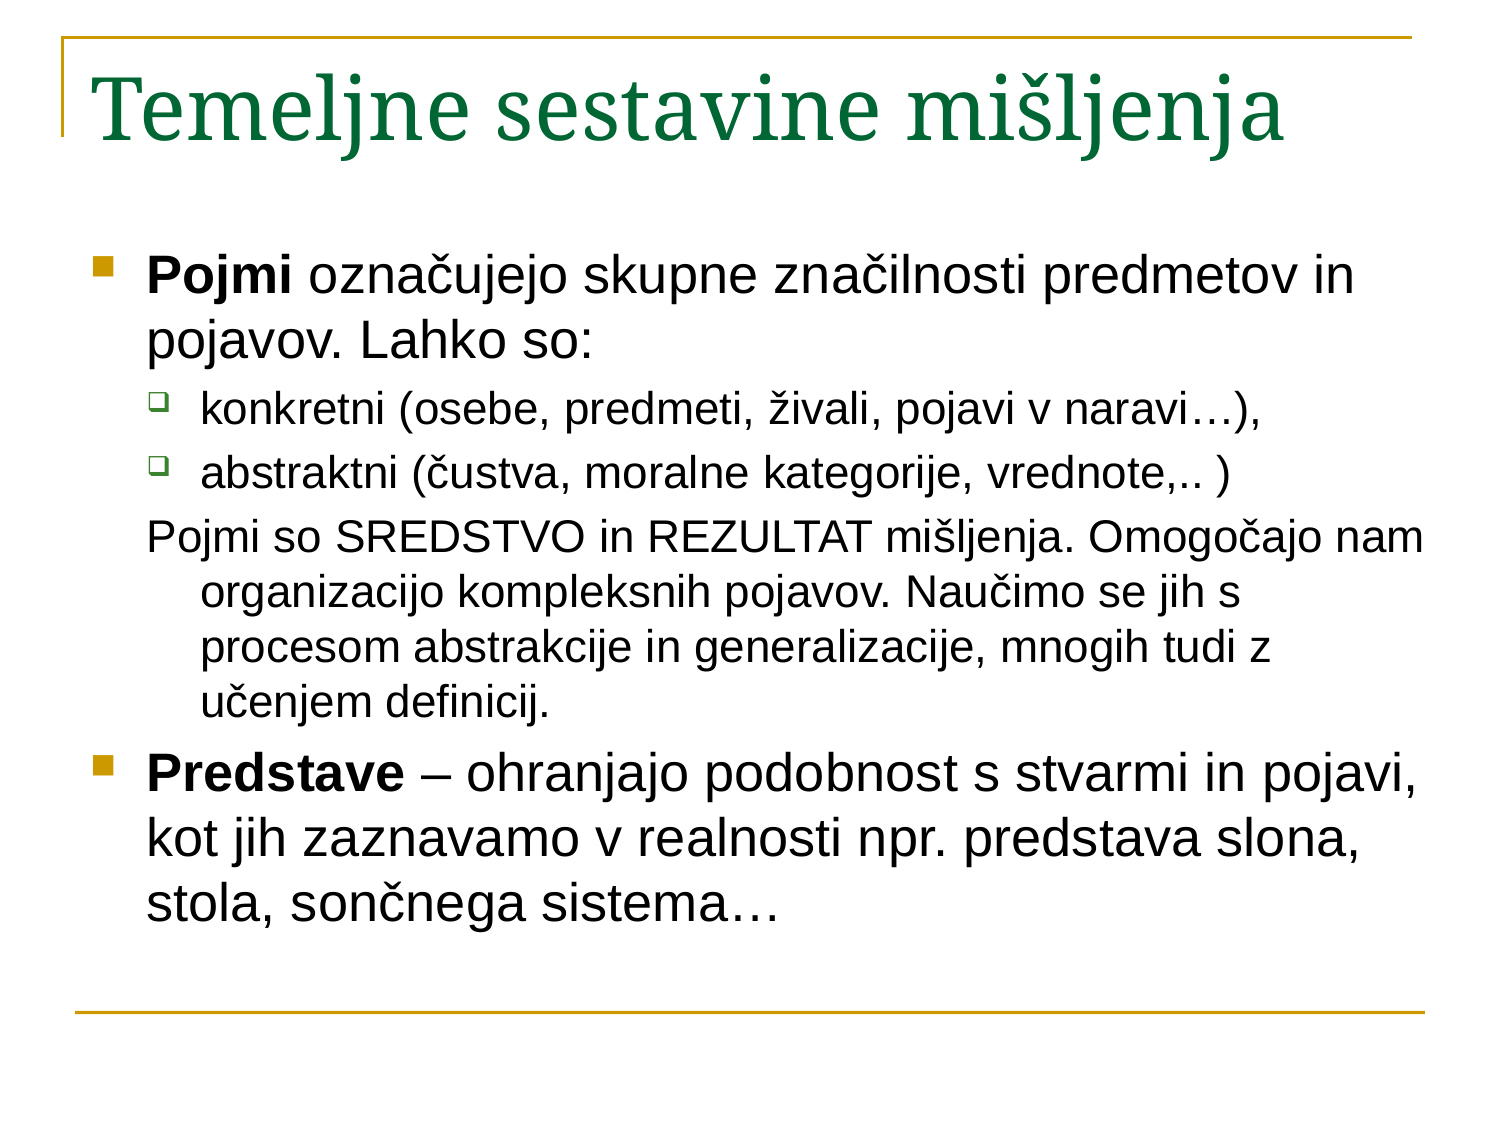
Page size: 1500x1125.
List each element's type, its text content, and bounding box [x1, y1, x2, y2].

title Temeljne sestavine mišljenja [75, 45, 1425, 185]
list Pojmi označujejo skupne značilnosti predmetov in pojavov. Lahko so: konkretni (osebe, predmeti, živali, pojavi v naravi…), abstraktni (čustva, moralne kategorije, vrednote,.. ) Pojmi so SREDSTVO in REZULTAT mišljenja. Omogočajo nam organizacijo kompleksnih pojavov. Naučimo se jih s procesom abstrakcije in generalizacije, mnogih tudi z učenjem definicij. Predstave – ohranjajo podobnost s stvarmi in pojavi, kot jih zaznavamo v realnosti npr. predstava slona, stola, sončnega sistema… [75, 231, 1447, 1006]
